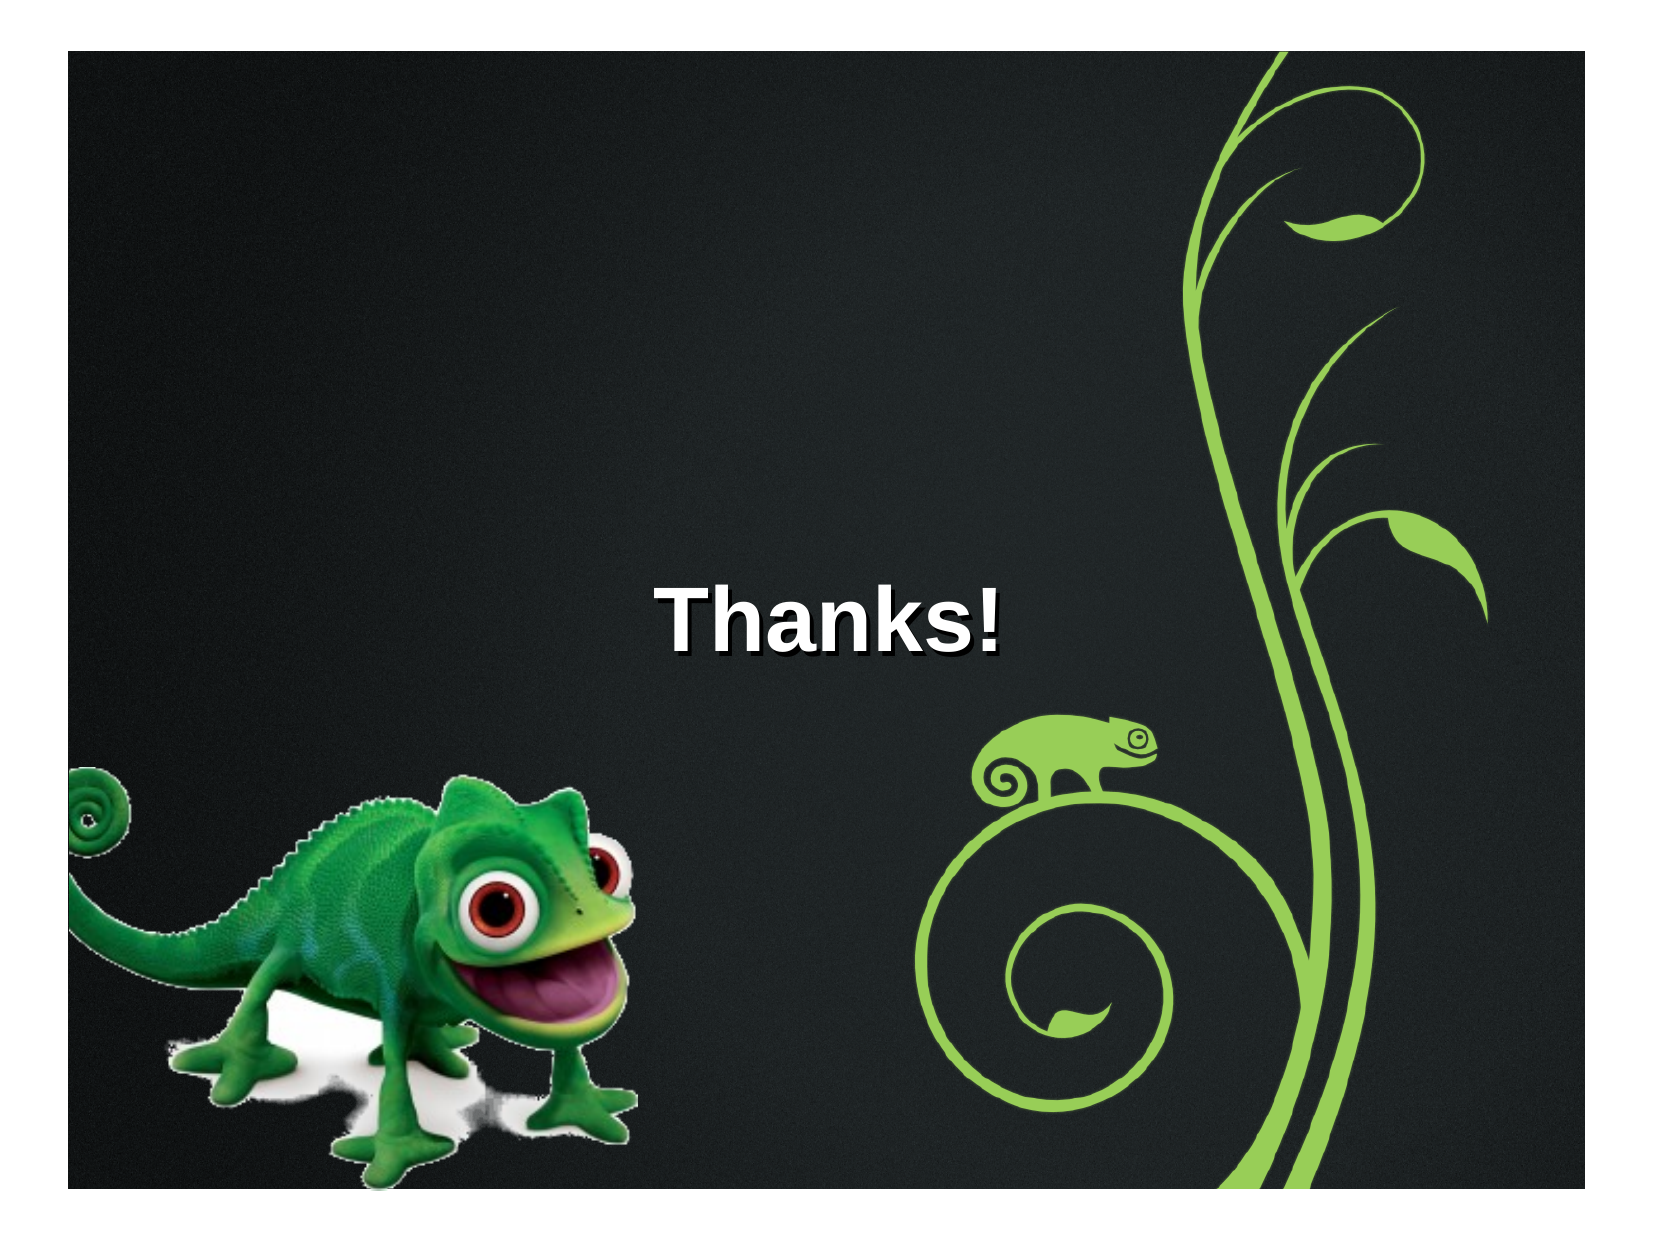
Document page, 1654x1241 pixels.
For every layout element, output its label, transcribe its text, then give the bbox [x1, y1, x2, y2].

title Thanks! [118, 457, 1197, 783]
picture [68, 51, 1585, 1191]
